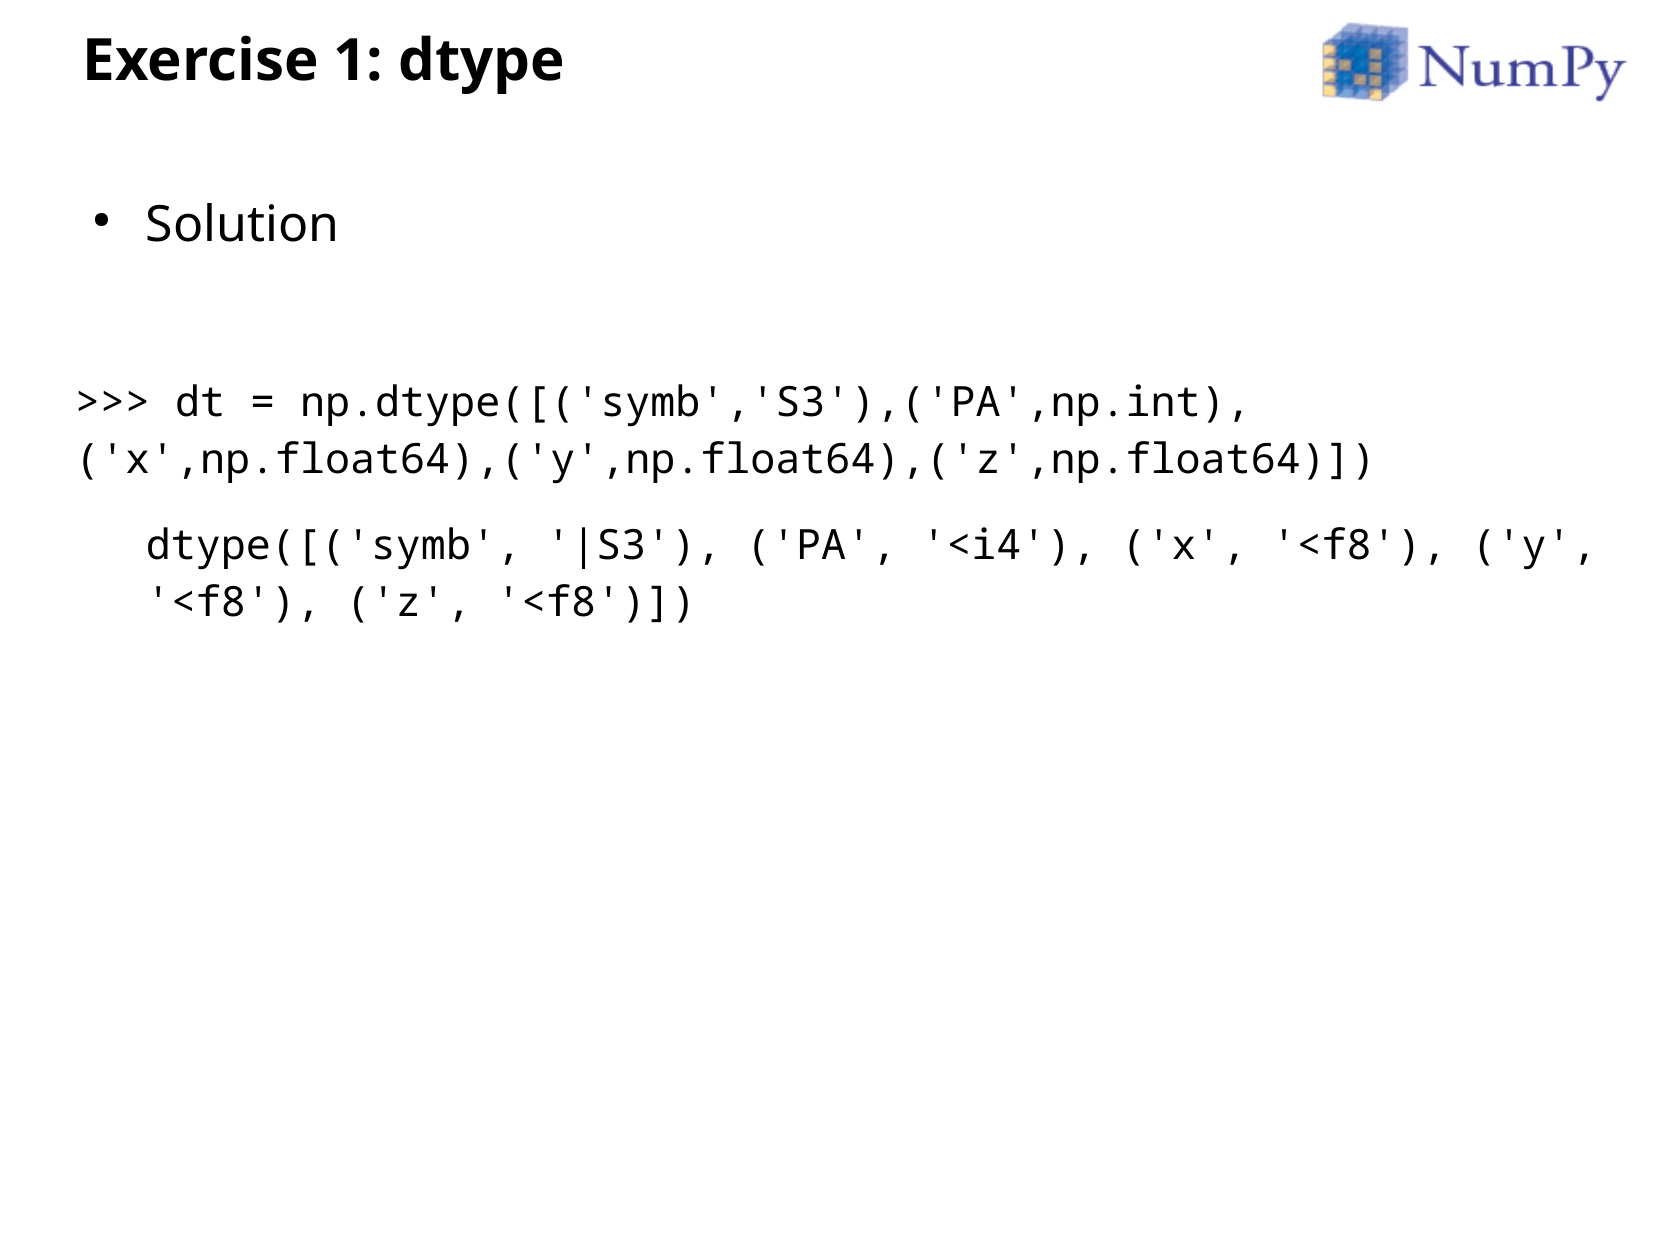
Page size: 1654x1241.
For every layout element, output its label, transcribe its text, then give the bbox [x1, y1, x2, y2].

title Exercise 1: dtype [82, 3, 1571, 113]
picture [1302, 13, 1635, 113]
list Solution >>> dt = np.dtype([('symb','S3'),('PA',np.int),('x',np.float64),('y',np.float64),('z',np.float64)]) dtype([('symb', '|S3'), ('PA', '<i4'), ('x', '<f8'), ('y', '<f8'), ('z', '<f8')]) [75, 187, 1618, 1201]
